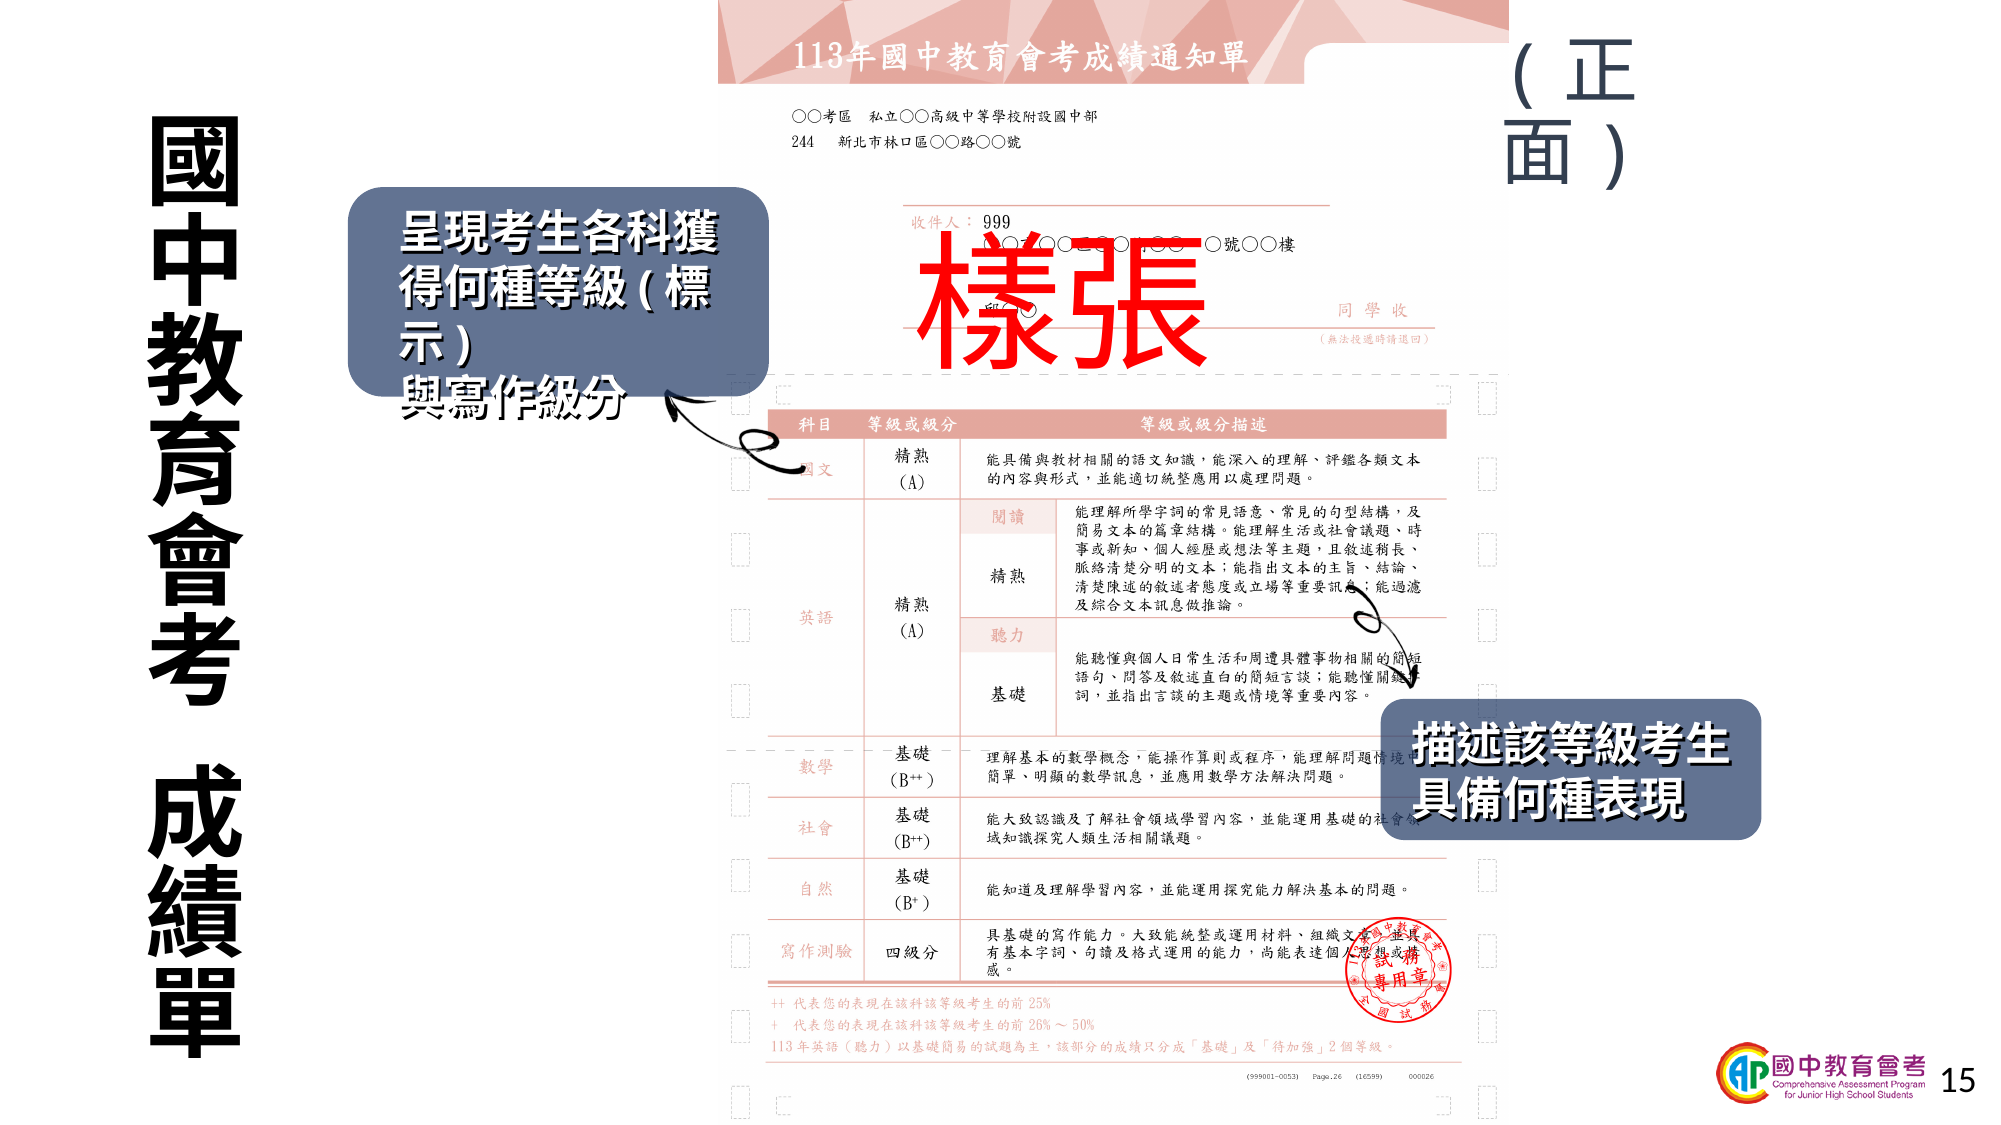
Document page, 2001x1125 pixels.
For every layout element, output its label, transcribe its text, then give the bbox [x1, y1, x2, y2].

text_box 樣張 [897, 199, 1241, 397]
title 國中教育會考 成績單 [64, 90, 246, 1079]
text_box (正面) [1485, 25, 1751, 128]
picture [659, 0, 1509, 1125]
text_box 呈現考生各科獲 得何種等級(標示) 與寫作級分 [347, 187, 769, 397]
text_box [1923, 1047, 2000, 1108]
text_box 描述該等級考生 具備何種表現 [1380, 698, 1762, 841]
